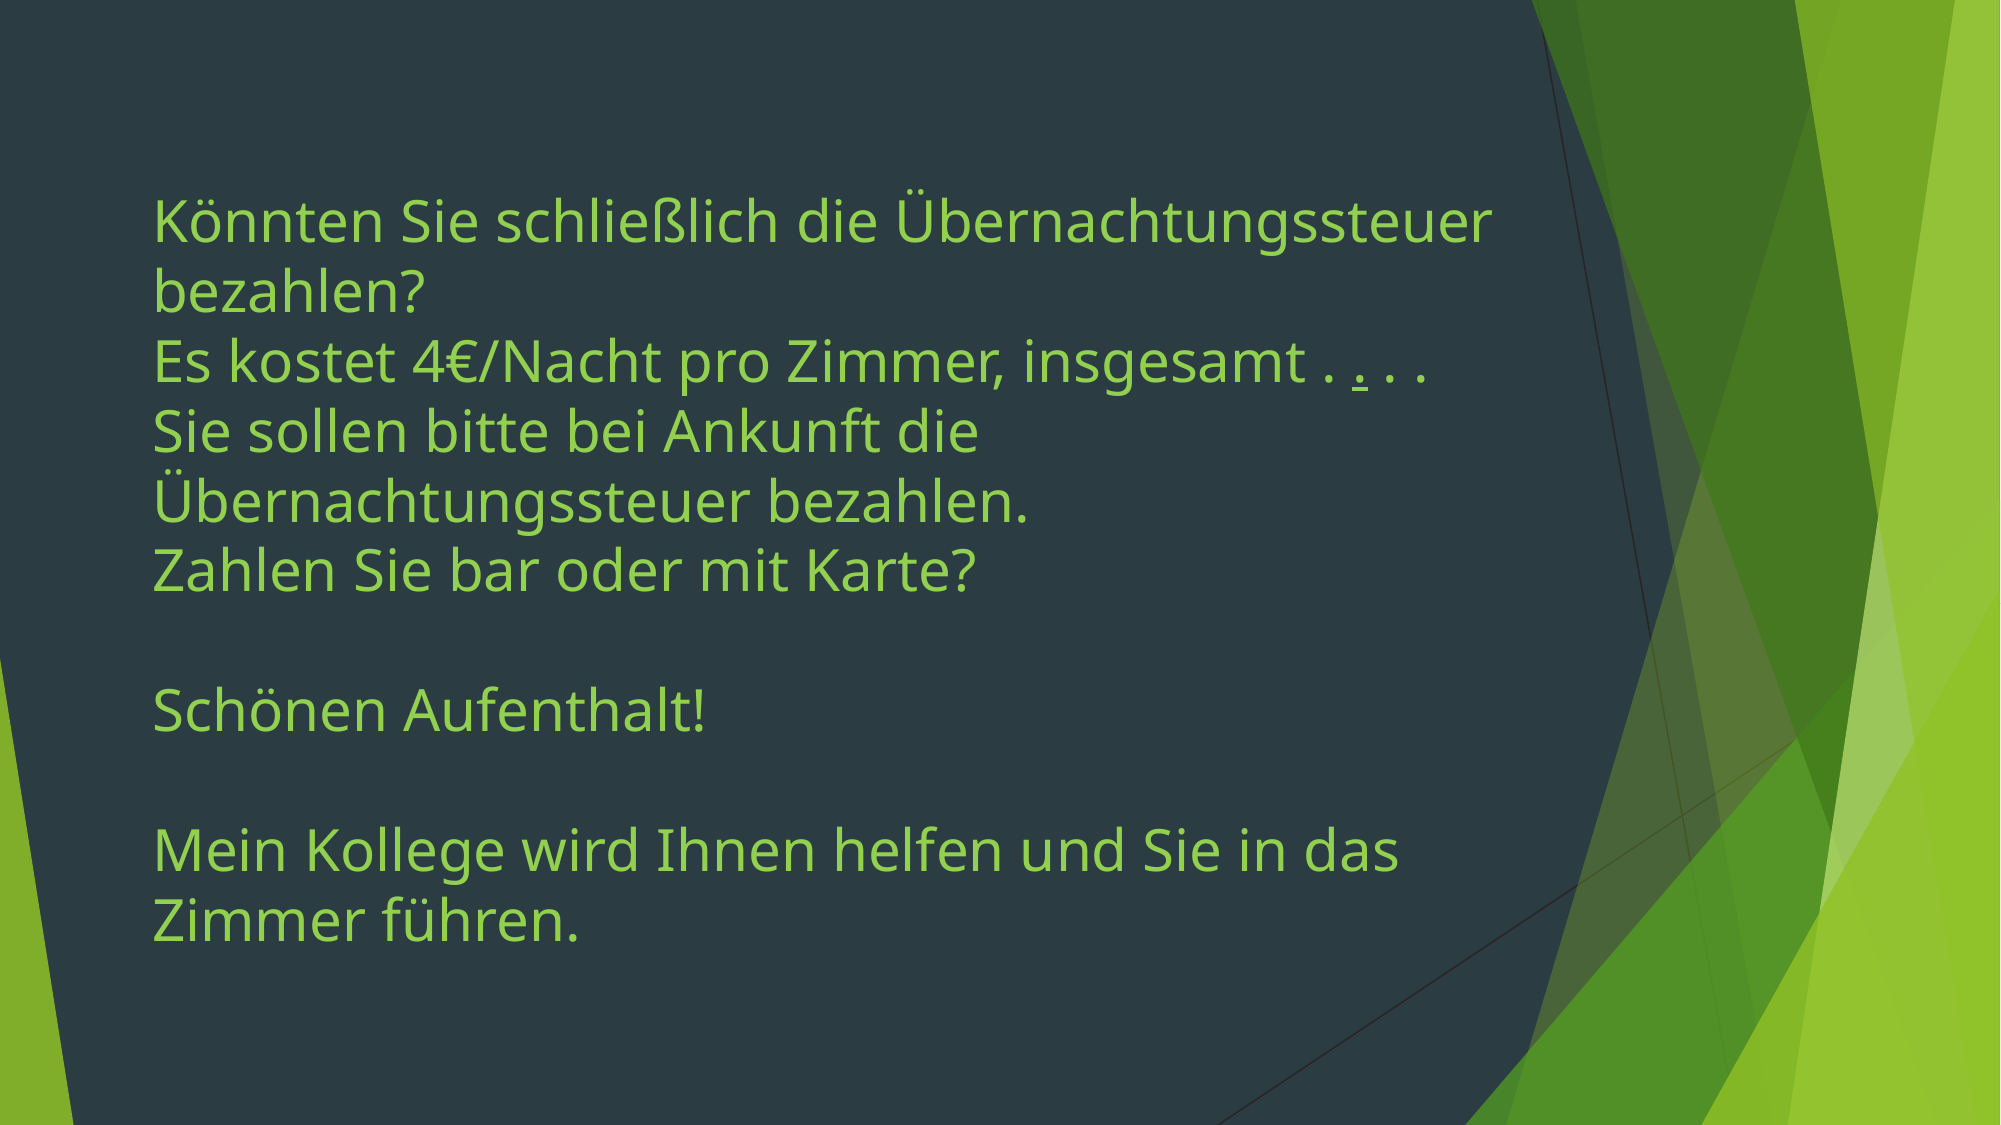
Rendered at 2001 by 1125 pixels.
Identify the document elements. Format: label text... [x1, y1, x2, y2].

text_box Könnten Sie schließlich die Übernachtungssteuer bezahlen? Es kostet 4€/Nacht pro Zimmer, insgesamt . . . . Sie sollen bitte bei Ankunft die Übernachtungssteuer bezahlen. Zahlen Sie bar oder mit Karte? Schönen Aufenthalt! Mein Kollege wird Ihnen helfen und Sie in das Zimmer führen. [137, 176, 1542, 969]
